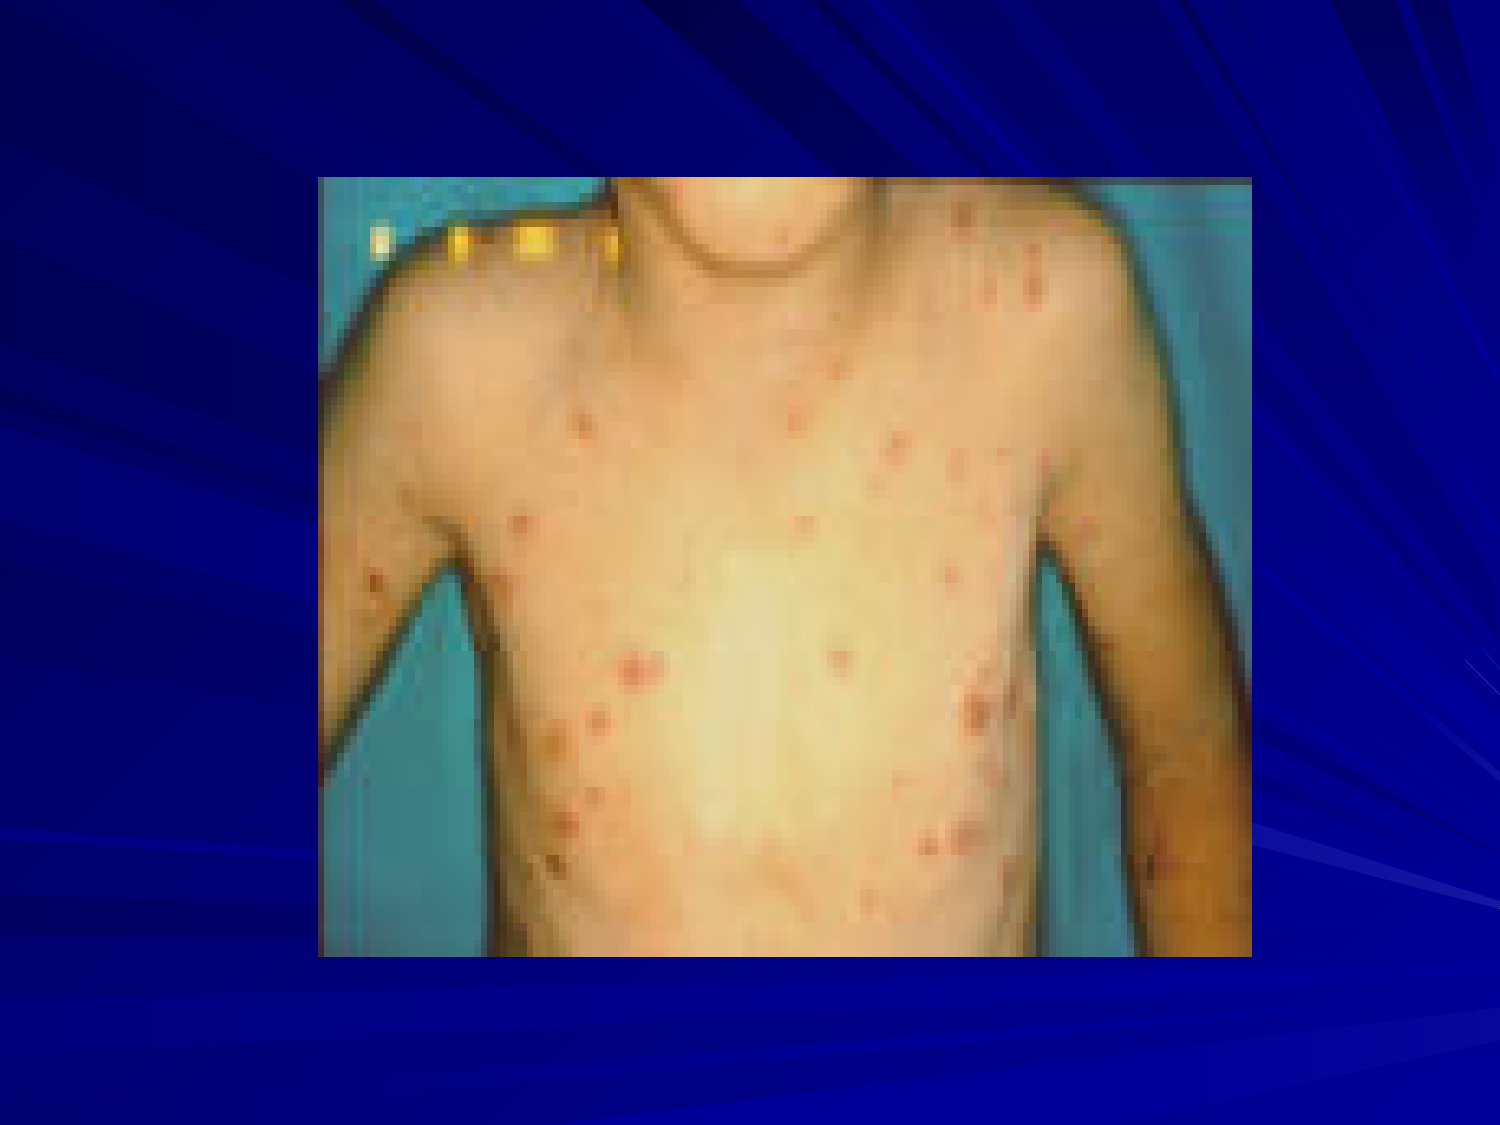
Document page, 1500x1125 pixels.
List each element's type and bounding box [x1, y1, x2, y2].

picture [318, 177, 1252, 957]
